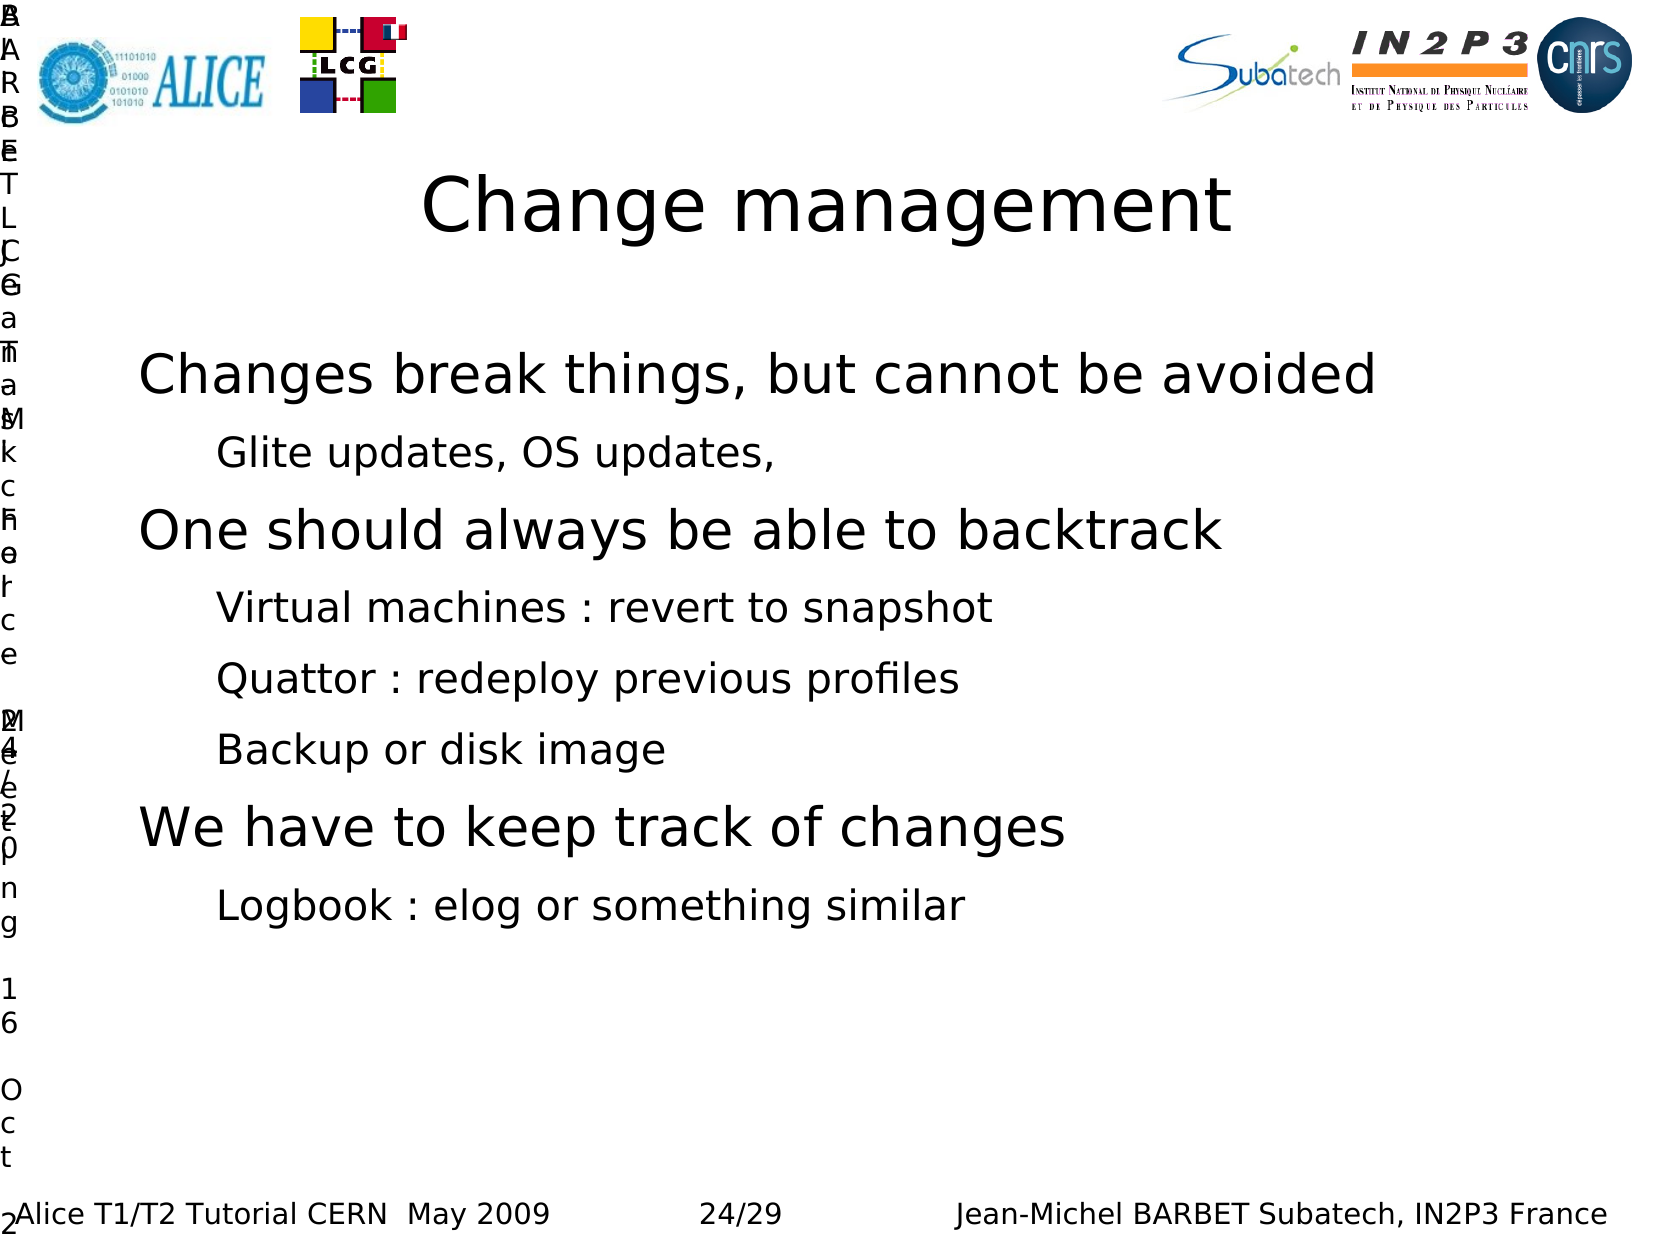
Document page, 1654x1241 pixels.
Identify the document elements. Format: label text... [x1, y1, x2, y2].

picture [37, 37, 276, 127]
title Change management [121, 102, 1534, 310]
picture [300, 17, 409, 102]
picture [1350, 21, 1528, 102]
picture [1162, 34, 1340, 102]
picture [1537, 17, 1632, 113]
list Changes break things, but cannot be avoided Glite updates, OS updates, One should always be able to backtrack Virtual machines : revert to snapshot Quattor : redeploy previous profiles Backup or disk image We have to keep track of changes Logbook : elog or something similar [121, 344, 1534, 938]
